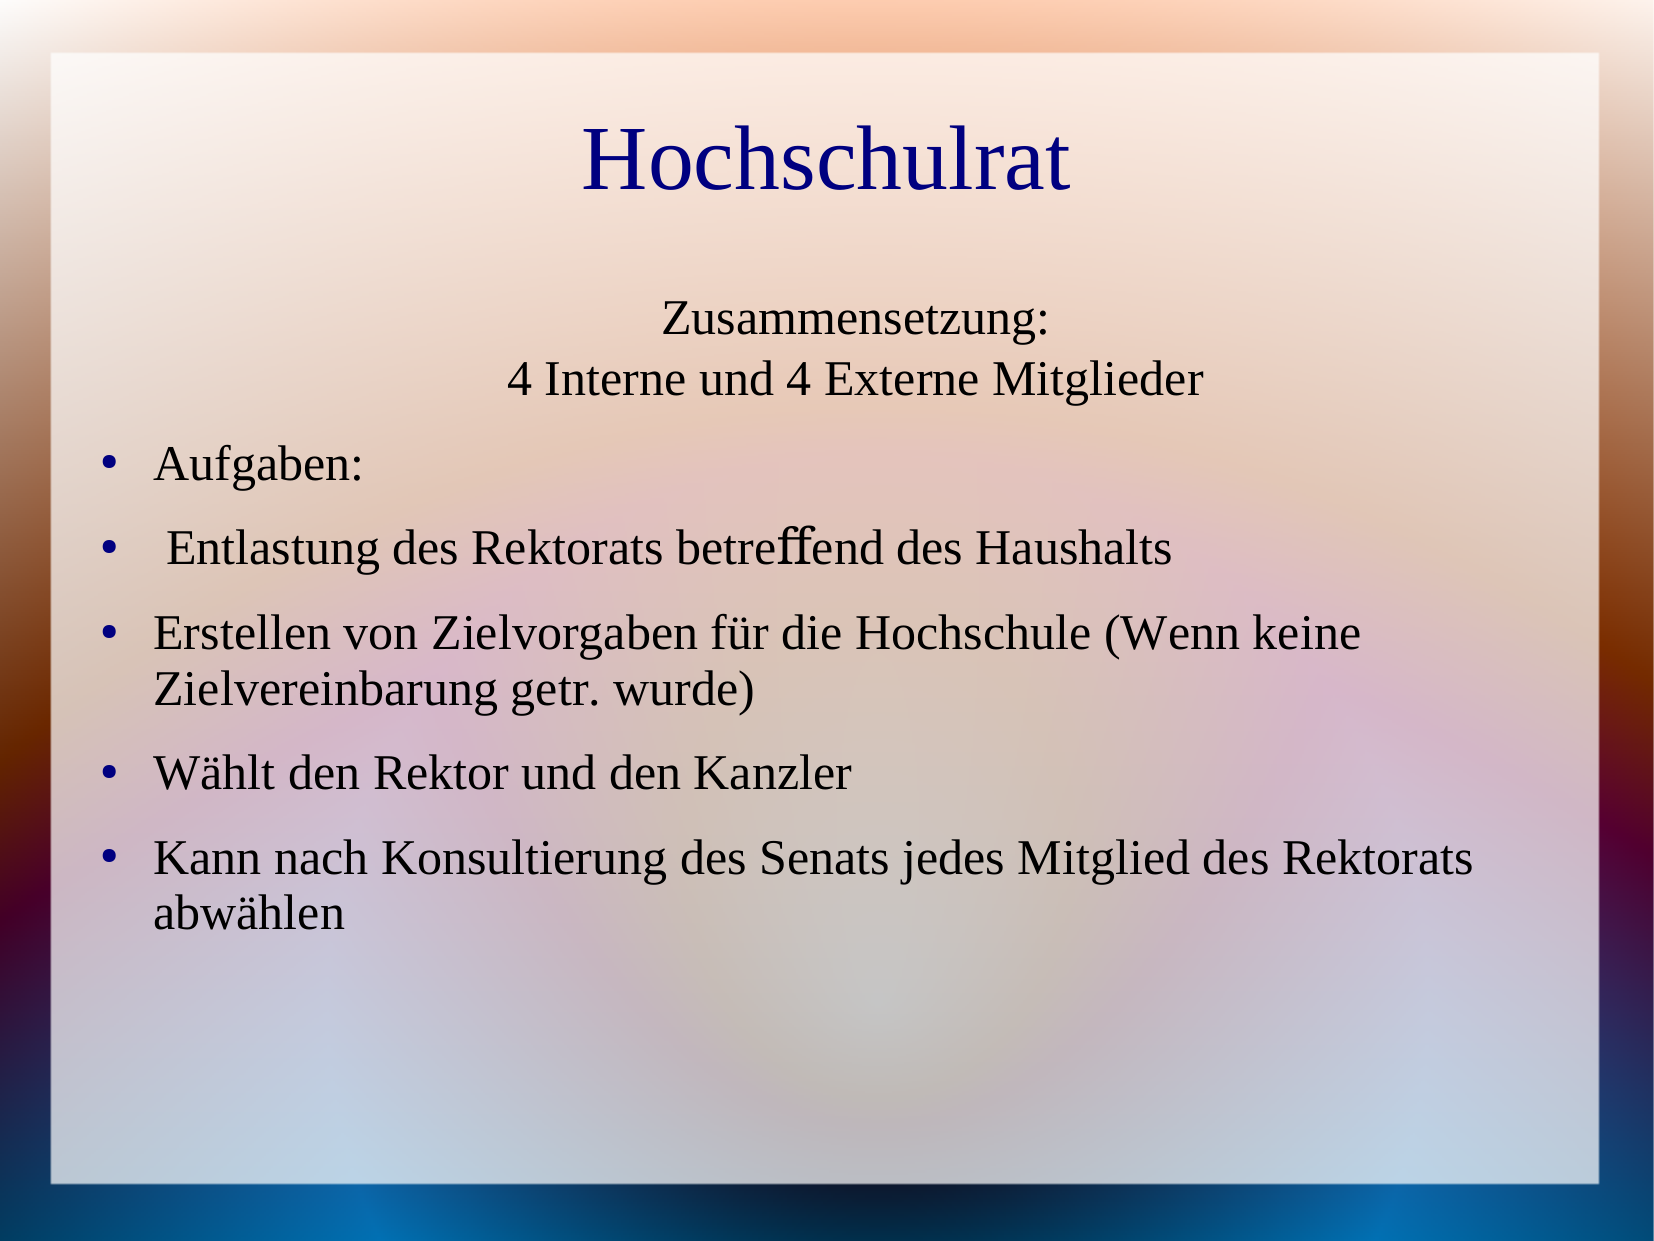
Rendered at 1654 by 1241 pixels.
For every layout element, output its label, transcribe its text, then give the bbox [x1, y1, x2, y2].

title Hochschulrat [82, 55, 1571, 263]
picture [0, 0, 1654, 1241]
list Zusammensetzung: 4 Interne und 4 Externe Mitglieder Aufgaben: Entlastung des Rektorats betreﬀend des Haushalts Erstellen von Zielvorgaben für die Hochschule (Wenn keine Zielvereinbarung getr. wurde) Wählt den Rektor und den Kanzler Kann nach Konsultierung des Senats jedes Mitglied des Rektorats abwählen [82, 290, 1571, 1034]
